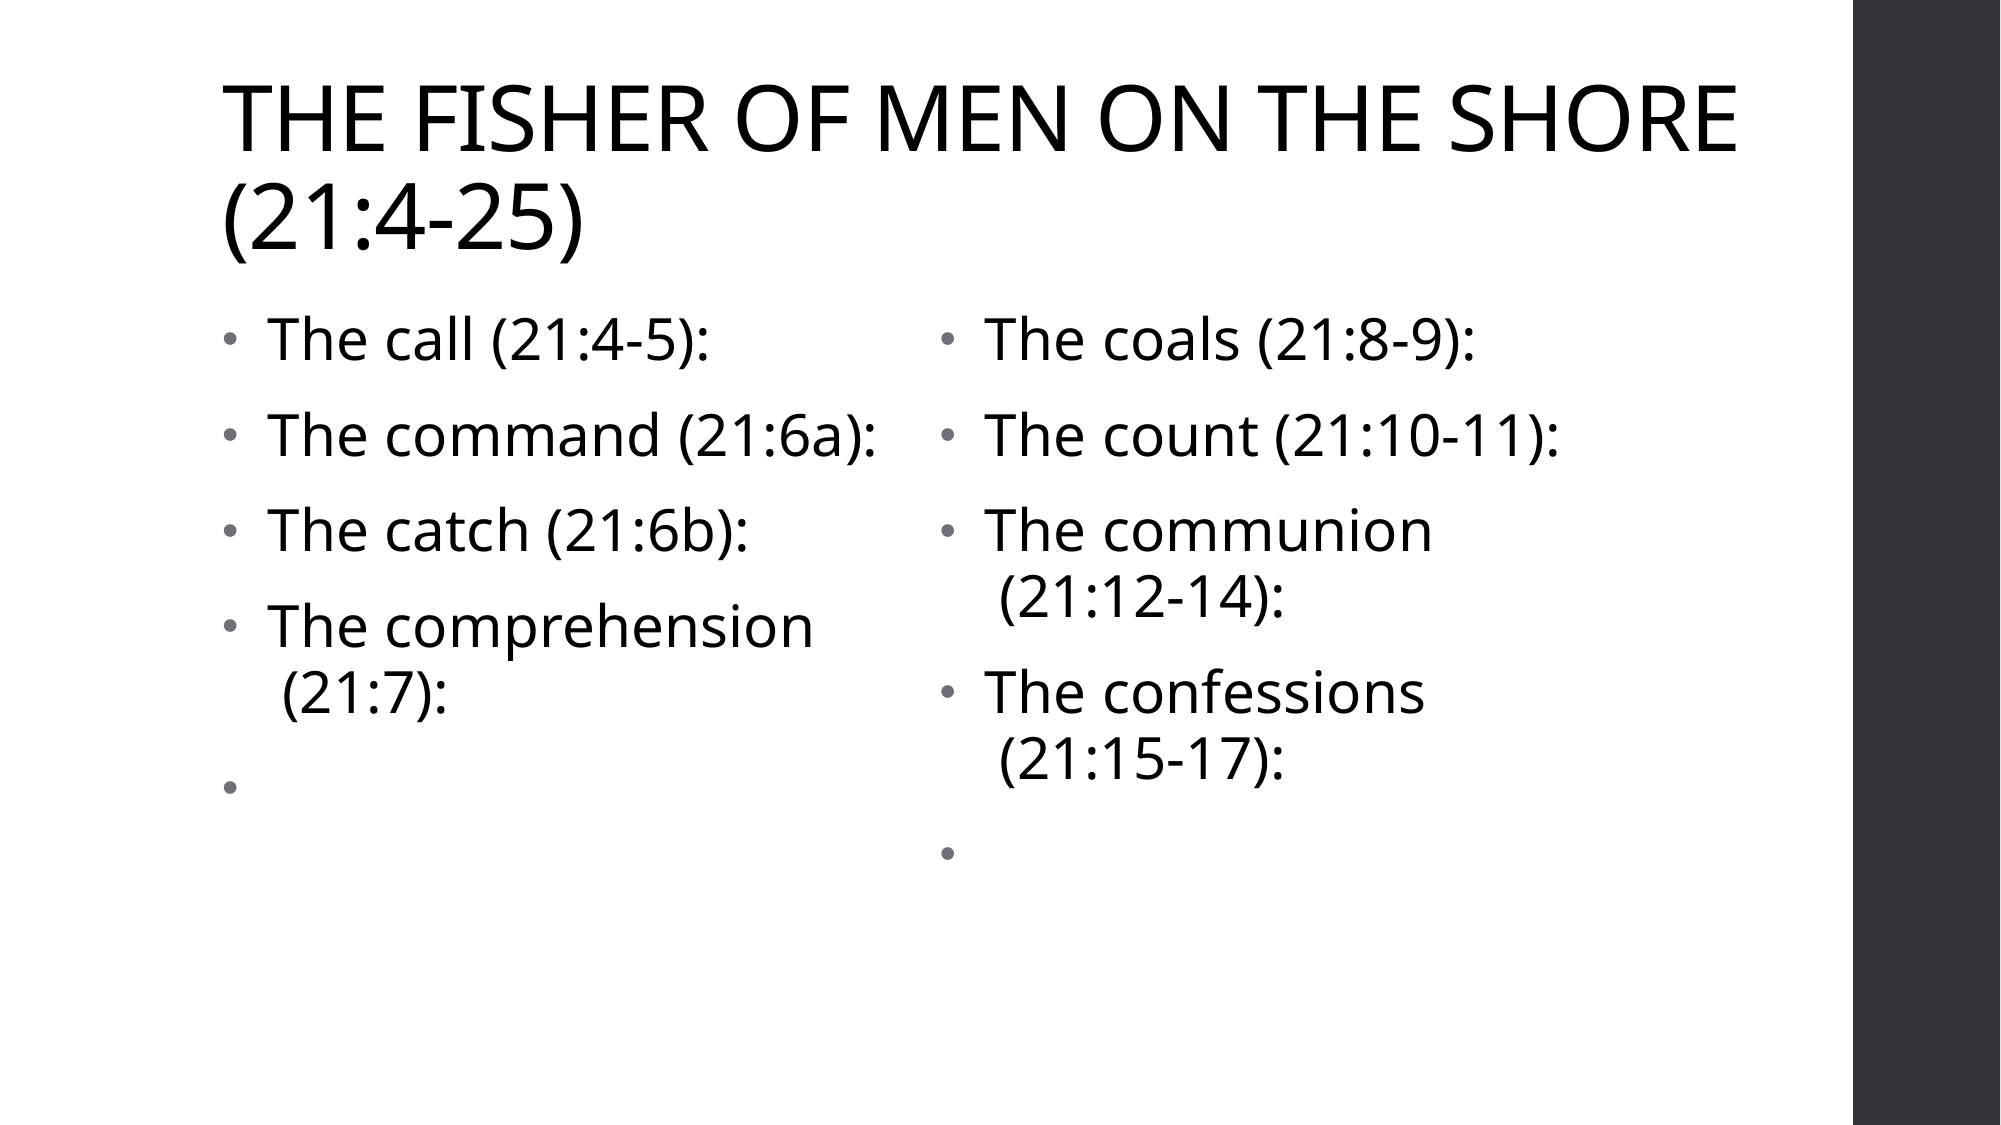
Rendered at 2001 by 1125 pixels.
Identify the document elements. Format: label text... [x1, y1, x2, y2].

list The coals (21:8-9): The count (21:10-11): The communion (21:12-14): The confessions (21:15-17): [924, 299, 1617, 1014]
title THE FISHER OF MEN ON THE SHORE (21:4-25) [206, 60, 1797, 278]
list The call (21:4-5): The command (21:6a): The catch (21:6b): The comprehension (21:7): [207, 299, 900, 1014]
